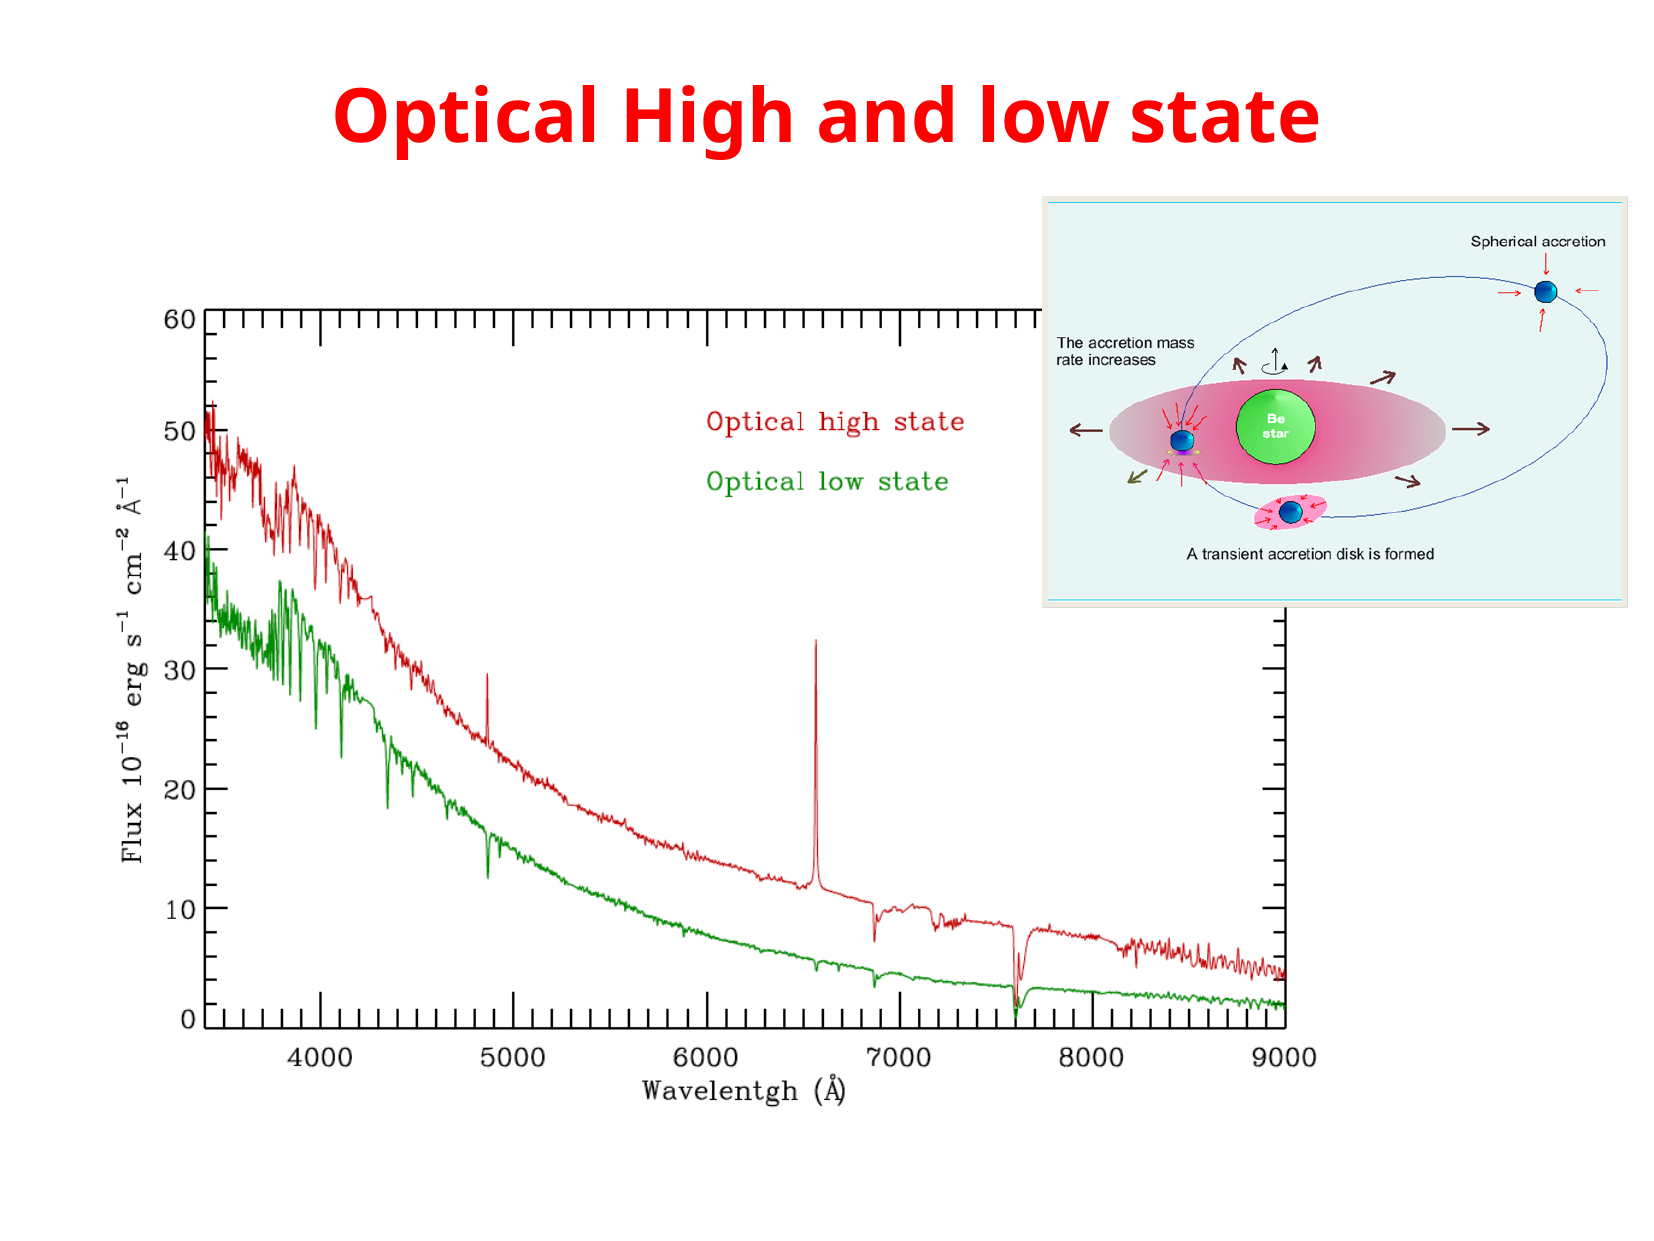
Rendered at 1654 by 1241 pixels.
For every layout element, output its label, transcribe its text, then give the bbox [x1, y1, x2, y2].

text_box Optical High and low state [82, 32, 1571, 193]
picture [70, 195, 1628, 1123]
